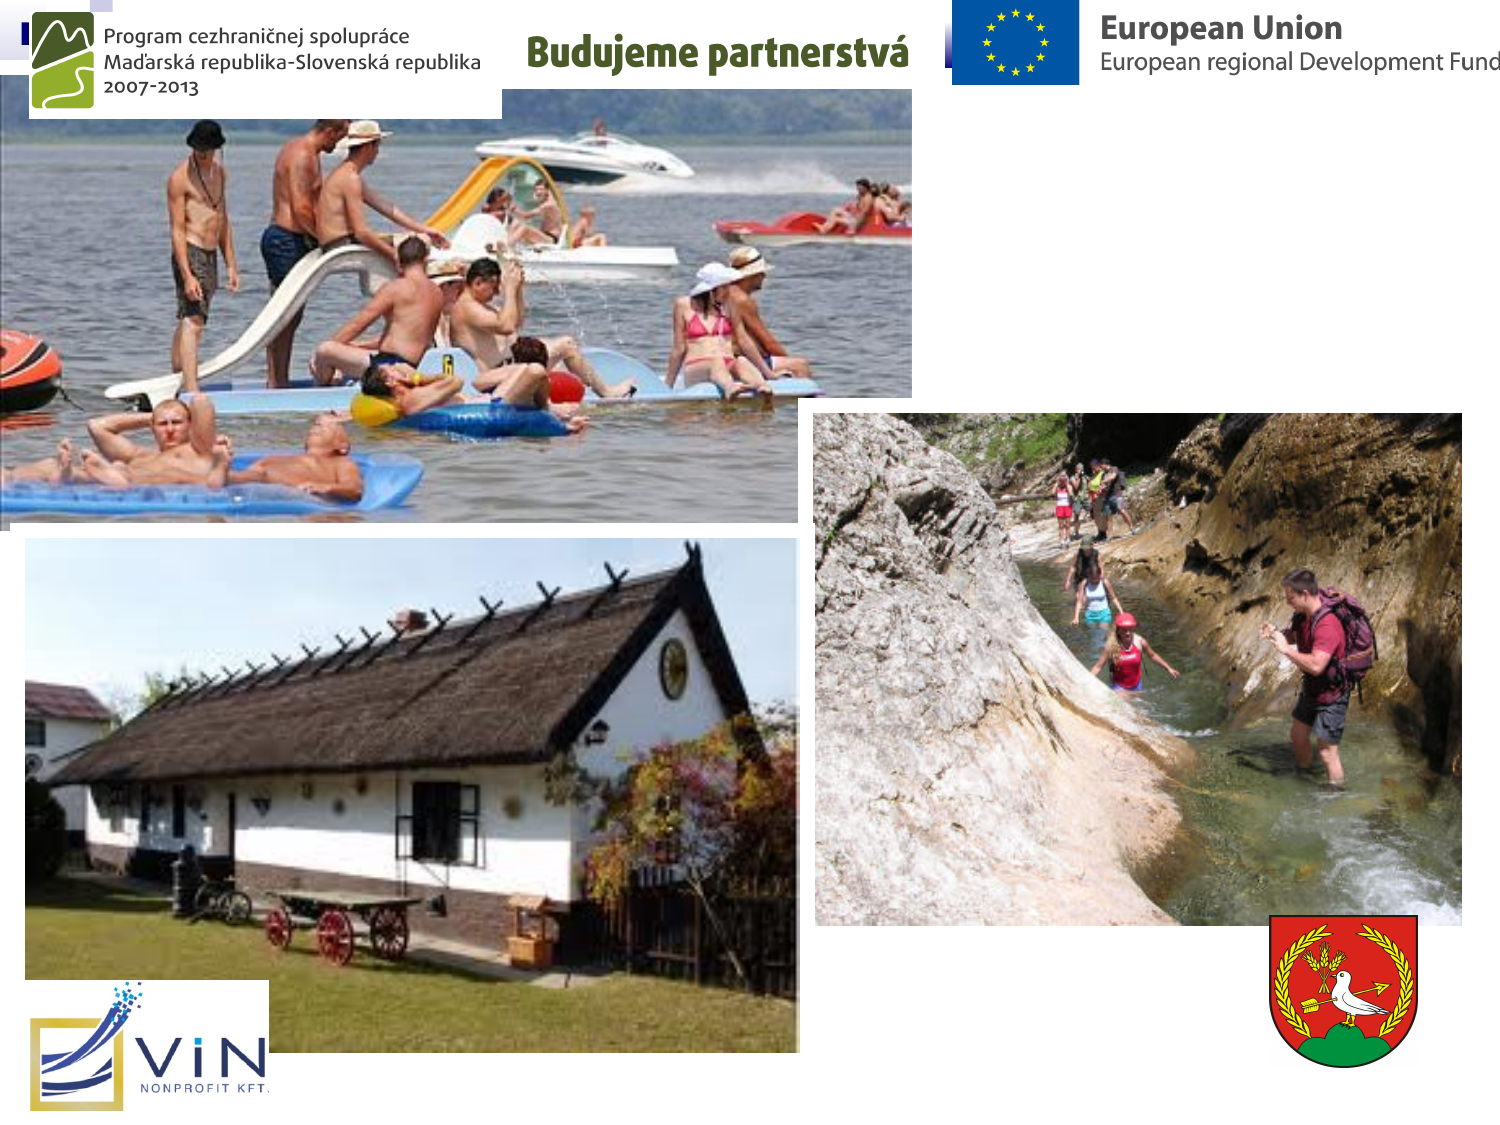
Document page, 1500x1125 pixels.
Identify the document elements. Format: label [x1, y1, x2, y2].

picture [7, 537, 800, 1111]
picture [952, 0, 1500, 87]
picture [812, 412, 1463, 1068]
picture [0, 12, 945, 532]
